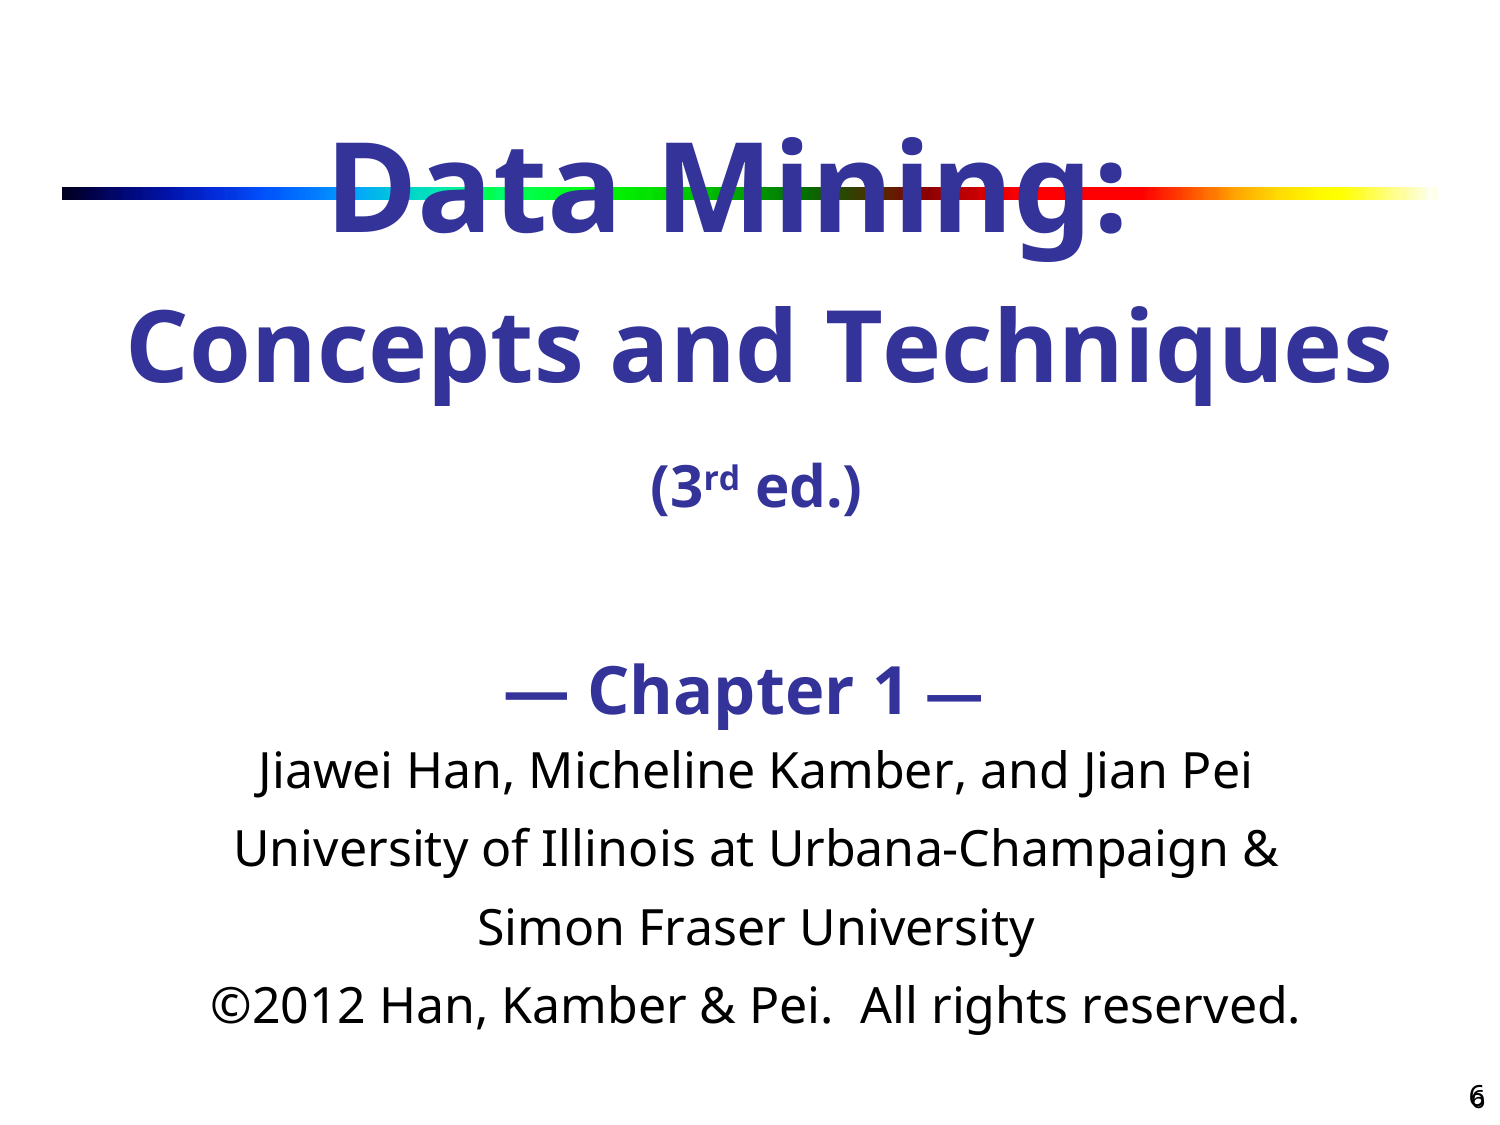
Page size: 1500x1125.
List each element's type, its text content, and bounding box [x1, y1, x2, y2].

list Jiawei Han, Micheline Kamber, and Jian Pei University of Illinois at Urbana-Champaign & Simon Fraser University ©2012 Han, Kamber & Pei. All rights reserved. [50, 724, 1463, 1042]
text_box <number> [1187, 1050, 1500, 1125]
title Data Mining: Concepts and Techniques (3rd ed.) — Chapter 1 — [24, 0, 1463, 736]
